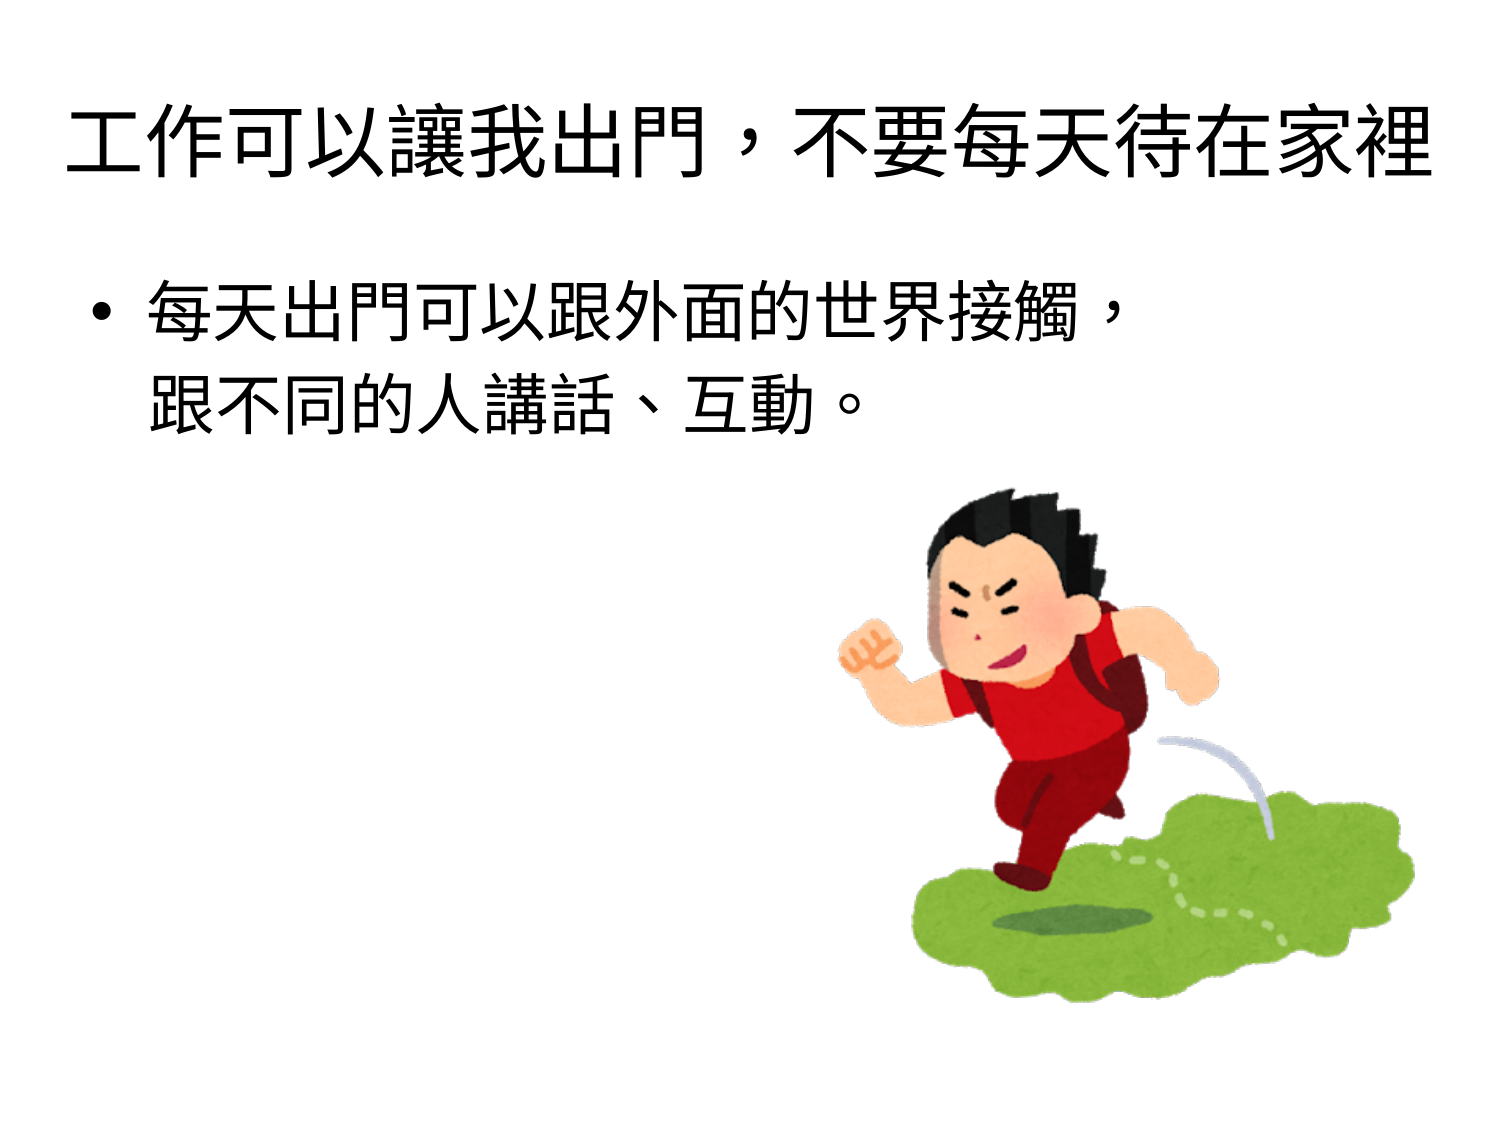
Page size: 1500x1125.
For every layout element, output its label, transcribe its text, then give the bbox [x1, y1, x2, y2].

list 每天出門可以跟外面的世界接觸， 跟不同的人講話、互動。 [75, 262, 1425, 1005]
picture [832, 444, 1432, 1070]
title 工作可以讓我出門，不要每天待在家裡 [17, 45, 1483, 233]
